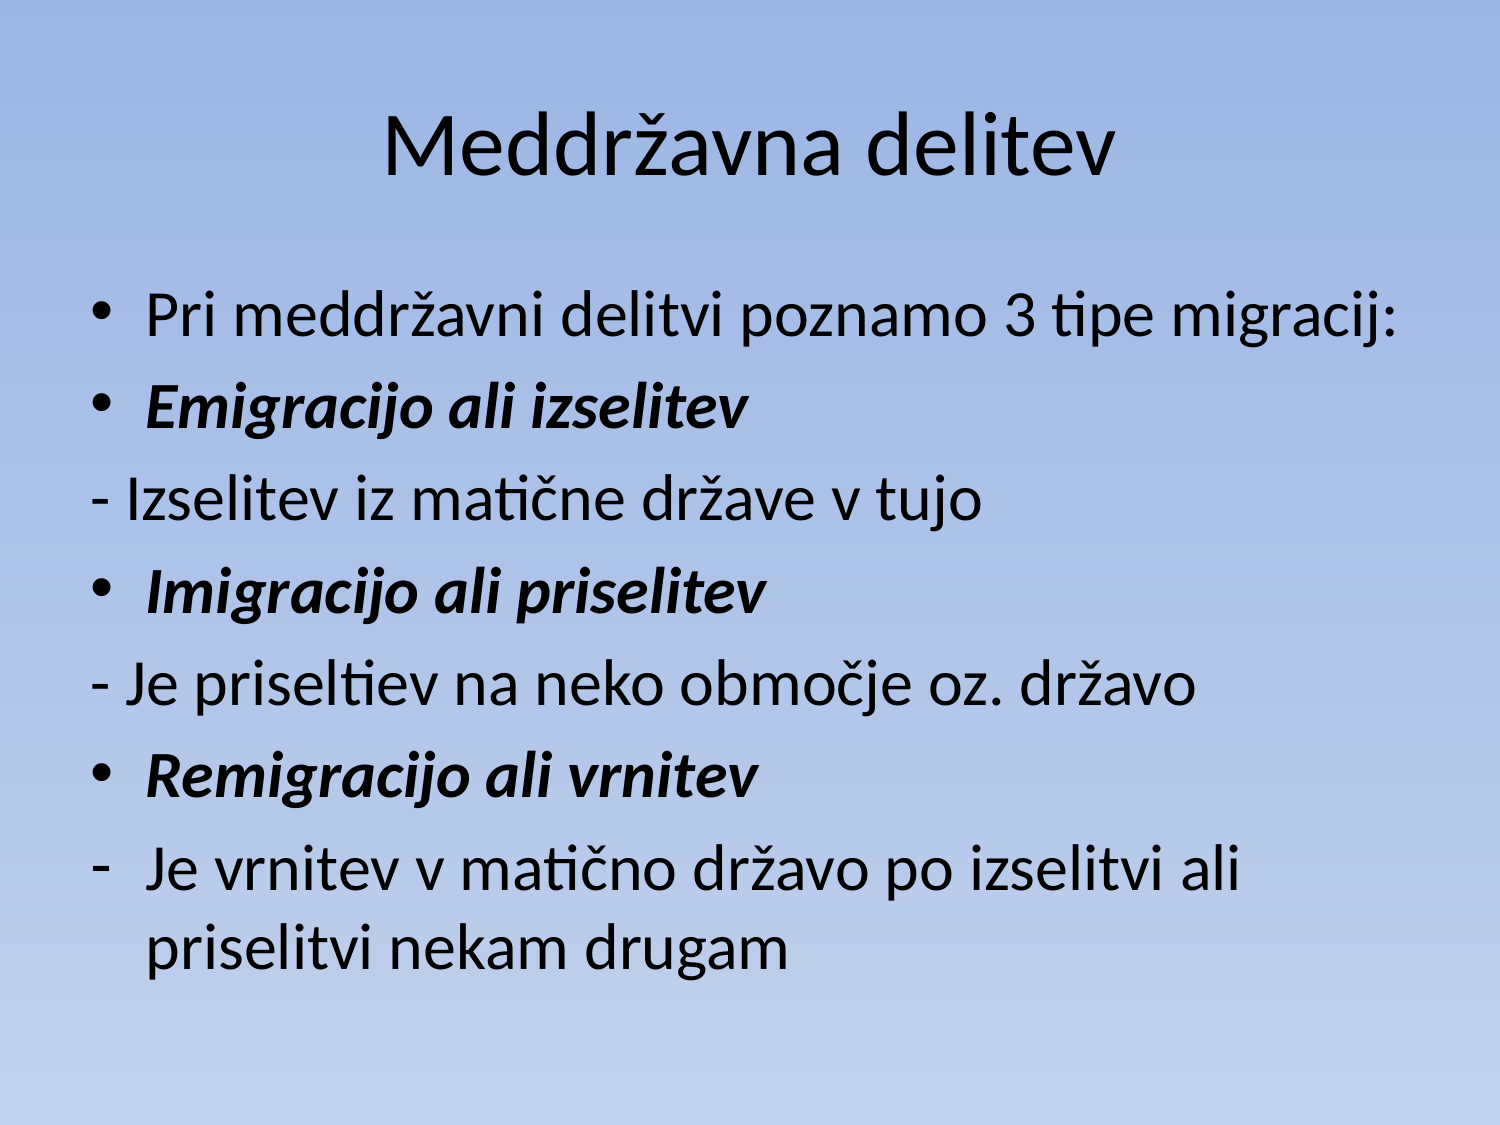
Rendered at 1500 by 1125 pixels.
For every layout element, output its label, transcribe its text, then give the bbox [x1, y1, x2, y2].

title Meddržavna delitev [75, 45, 1425, 233]
list Pri meddržavni delitvi poznamo 3 tipe migracij: Emigracijo ali izselitev - Izselitev iz matične države v tujo Imigracijo ali priselitev - Je priseltiev na neko območje oz. državo Remigracijo ali vrnitev Je vrnitev v matično državo po izselitvi ali priselitvi nekam drugam [75, 262, 1425, 1005]
